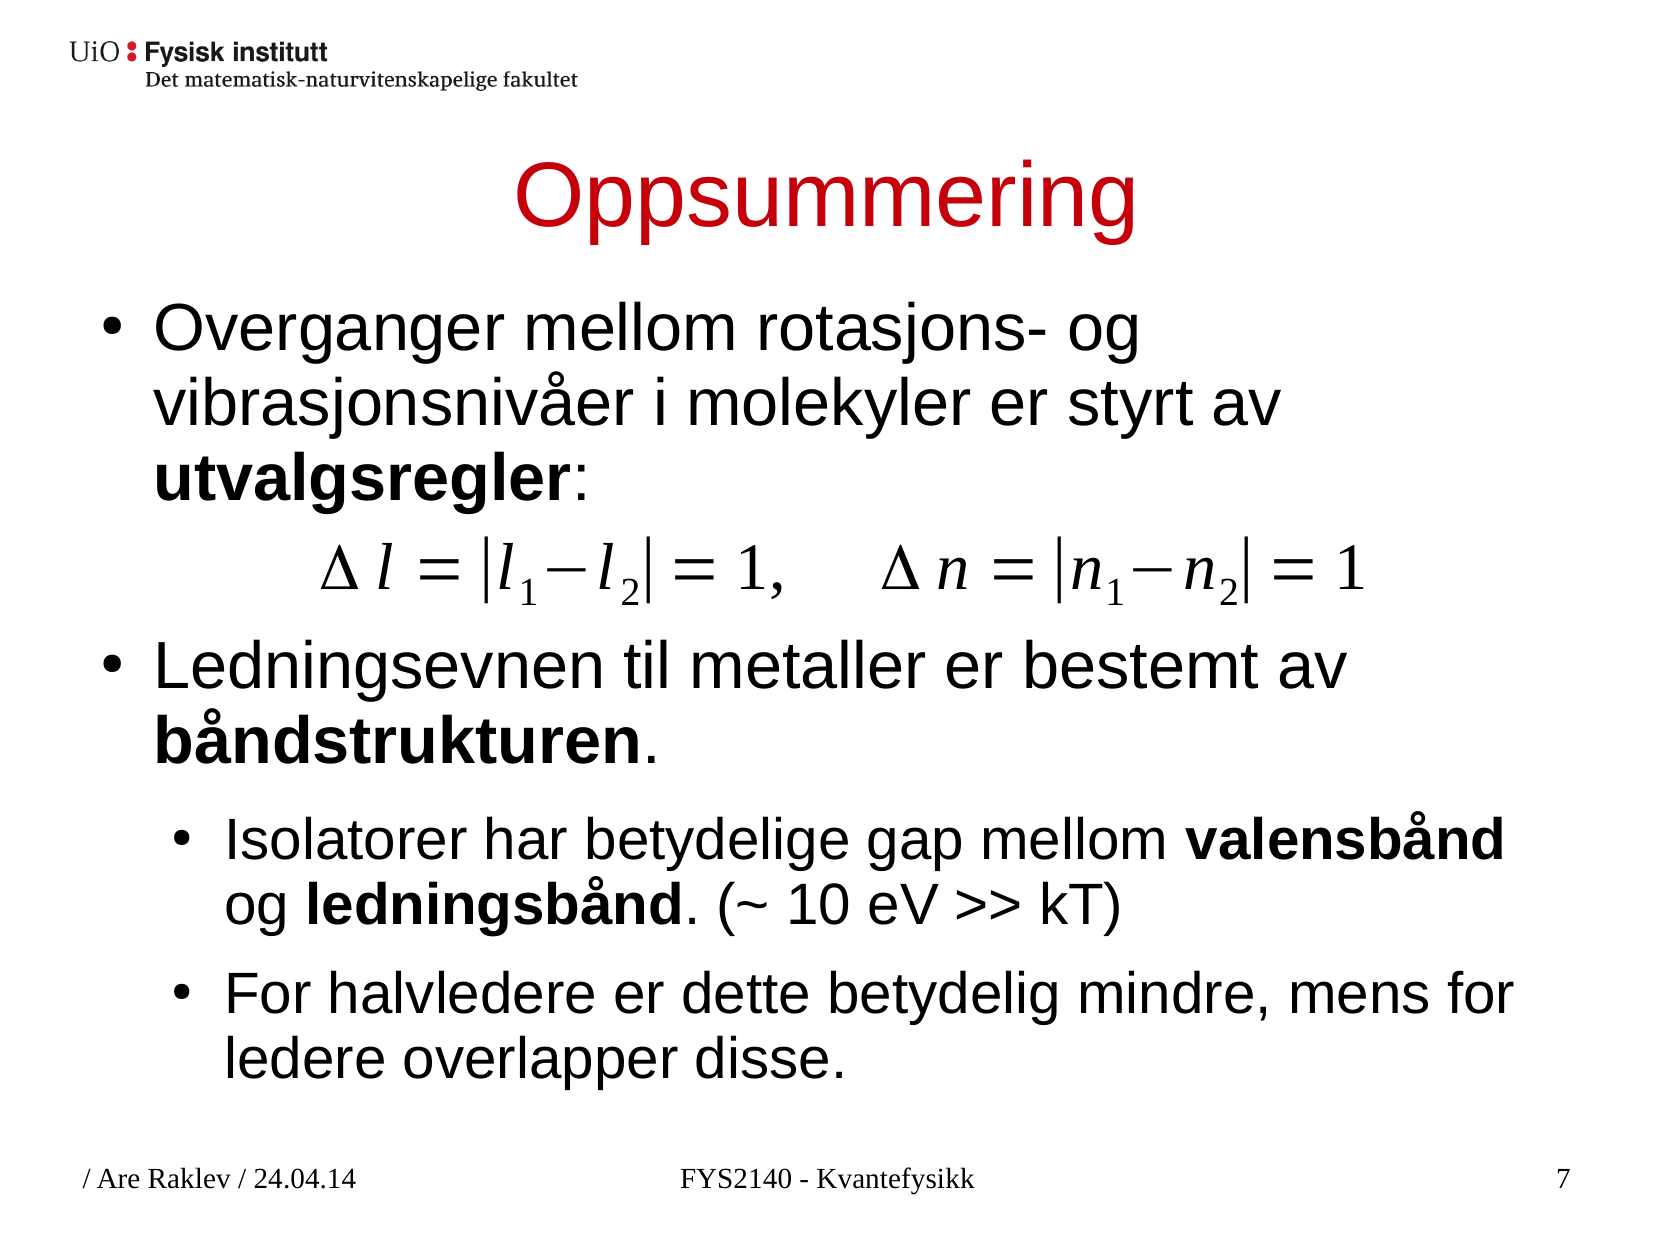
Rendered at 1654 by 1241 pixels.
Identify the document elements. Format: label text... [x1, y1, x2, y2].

title Oppsummering [82, 90, 1571, 298]
list Overganger mellom rotasjons- og vibrasjonsnivåer i molekyler er styrt av utvalgsregler: Ledningsevnen til metaller er bestemt av båndstrukturen. Isolatorer har betydelige gap mellom valensbånd og ledningsbånd. (~ 10 eV >> kT) For halvledere er dette betydelig mindre, mens for ledere overlapper disse. [82, 290, 1538, 1094]
chart [311, 530, 1375, 615]
picture [68, 37, 581, 93]
